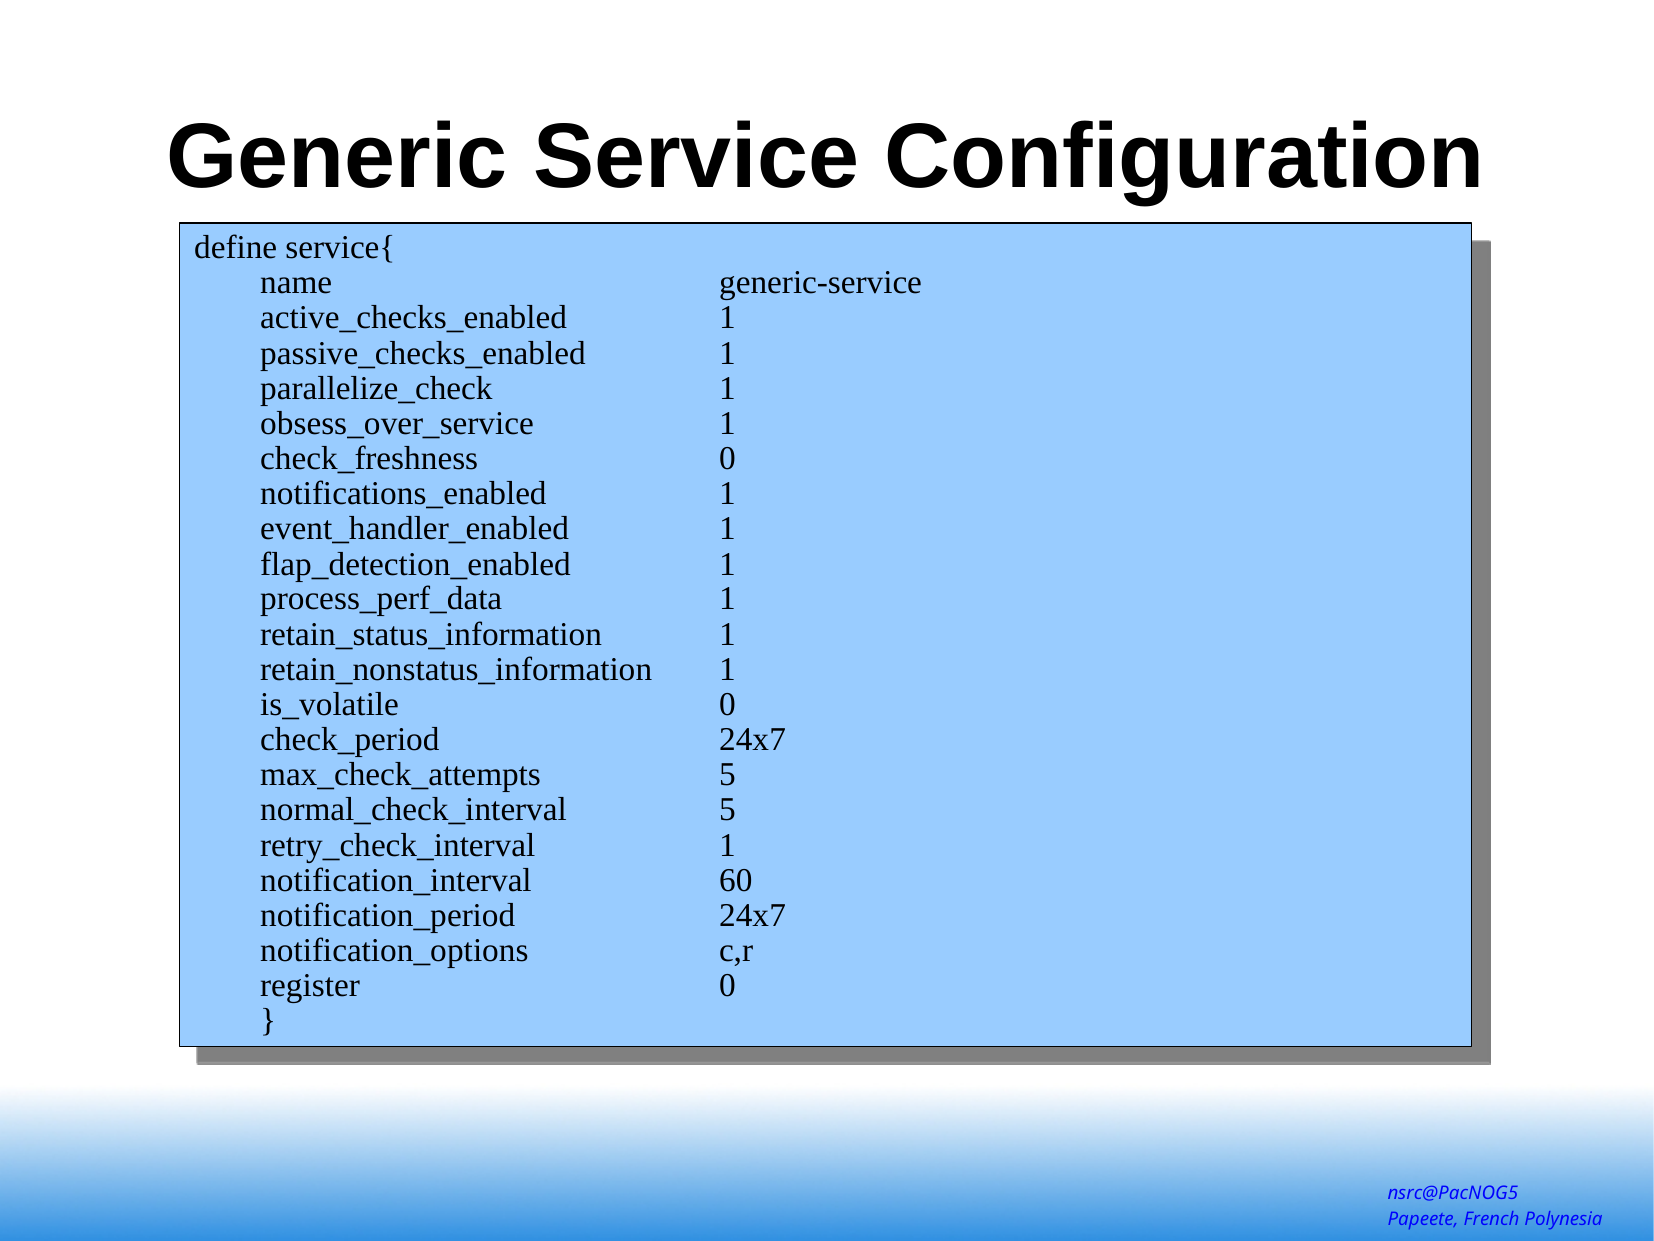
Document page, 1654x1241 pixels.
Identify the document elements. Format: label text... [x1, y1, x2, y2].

title Generic Service Configuration [82, 38, 1571, 268]
picture [0, 1083, 1654, 1241]
text_box define service{ name generic-service active_checks_enabled 1 passive_checks_enabled 1 parallelize_check 1 obsess_over_service 1 check_freshness 0 notifications_enabled 1 event_handler_enabled 1 flap_detection_enabled 1 process_perf_data 1 retain_status_information 1 retain_nonstatus_information 1 is_volatile 0 check_period 24x7 max_check_attempts 5 normal_check_interval 5 retry_check_interval 1 notification_interval 60 notification_period 24x7 notification_options c,r register 0 } [179, 223, 1472, 1047]
